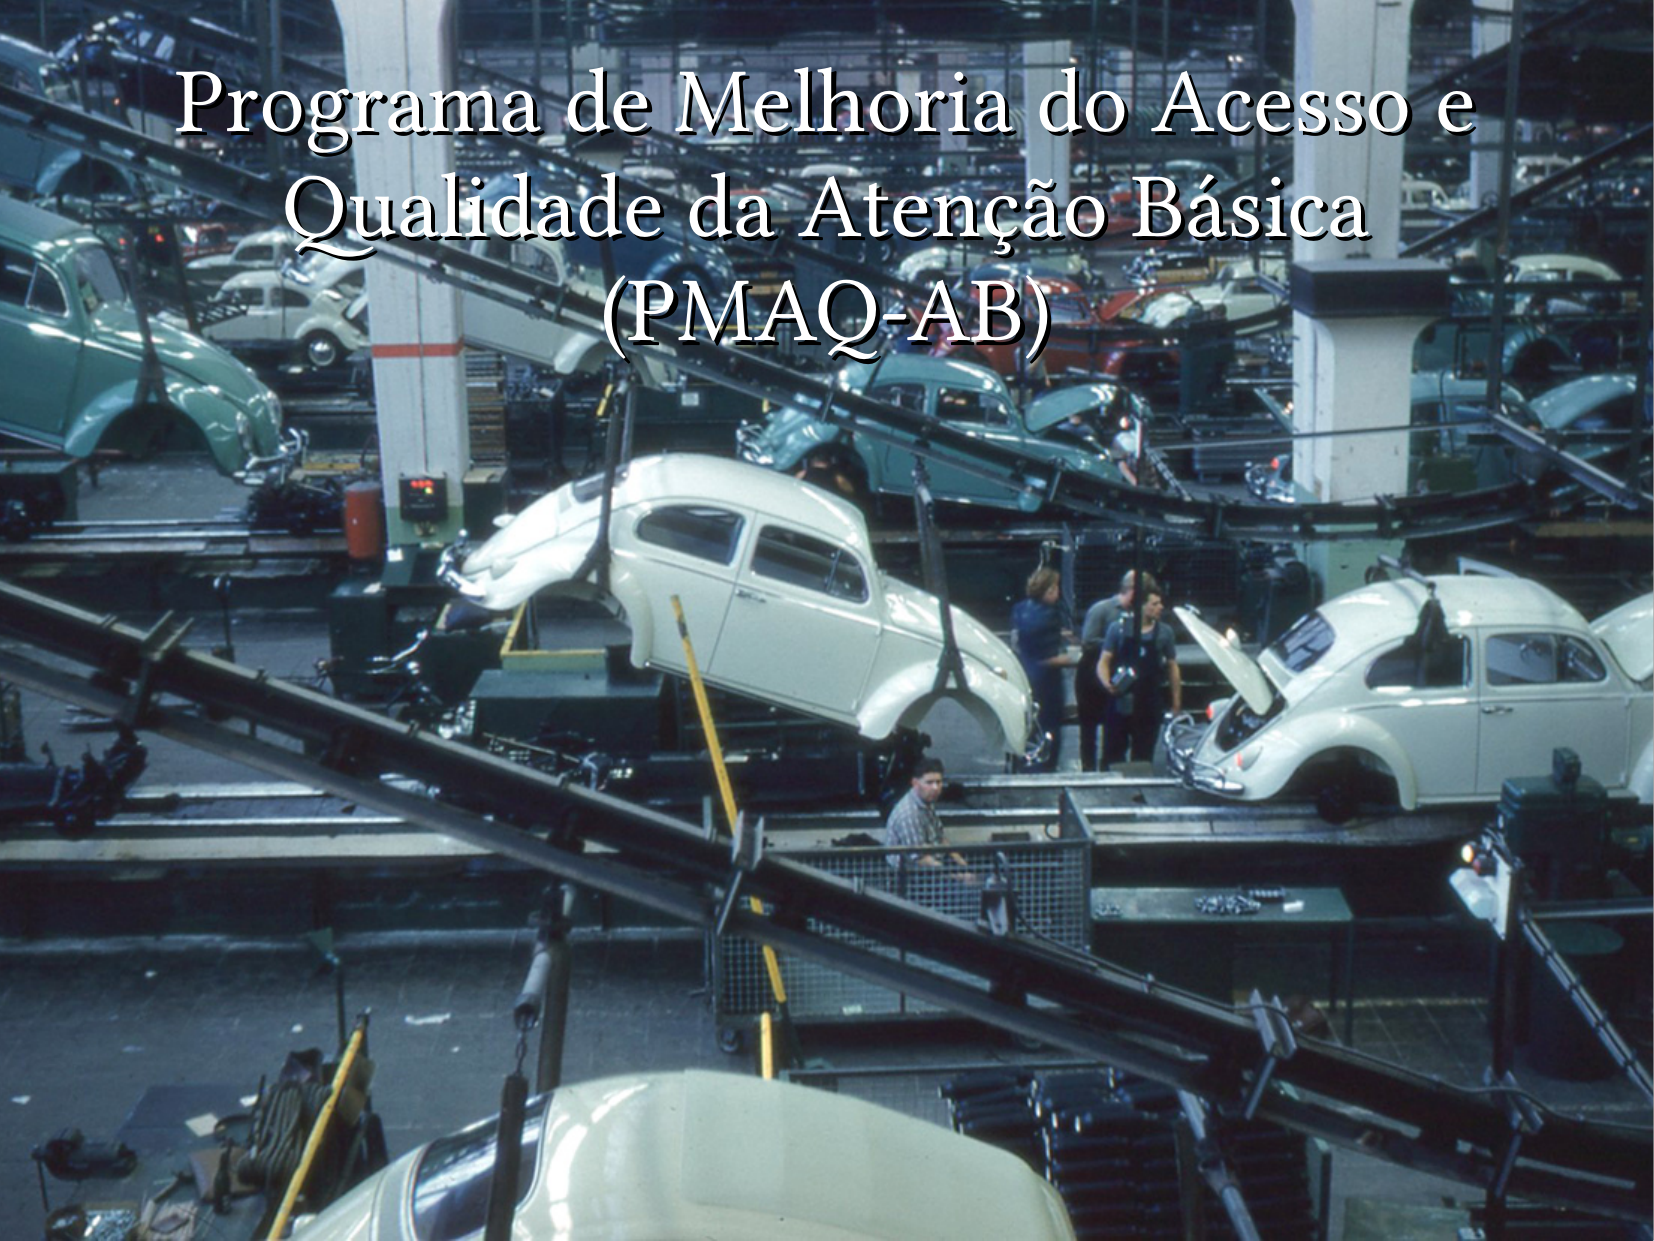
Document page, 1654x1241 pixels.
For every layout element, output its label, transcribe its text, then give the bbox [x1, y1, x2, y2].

title Programa de Melhoria do Acesso e Qualidade da Atenção Básica (PMAQ-AB) [82, 49, 1571, 364]
picture [0, 0, 1654, 1241]
